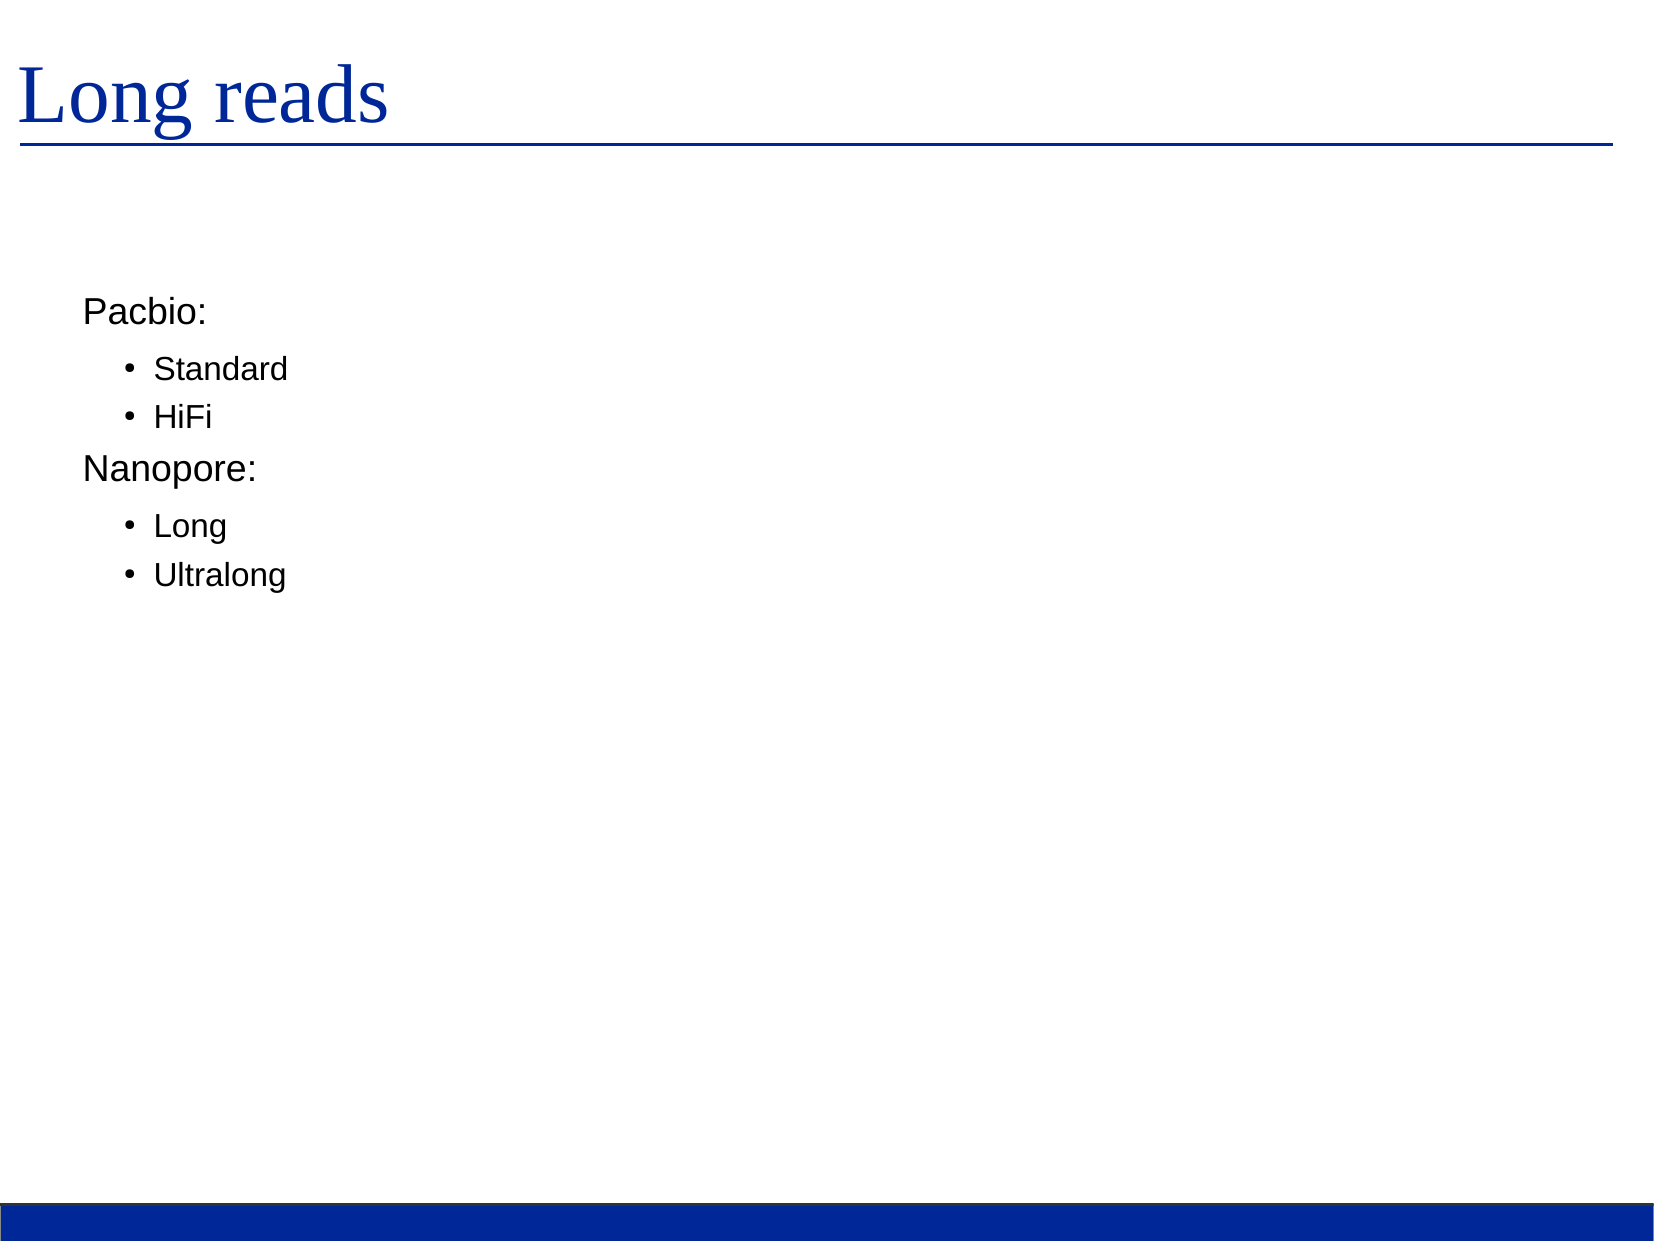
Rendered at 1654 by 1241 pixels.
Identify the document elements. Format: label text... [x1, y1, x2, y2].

list Pacbio: Standard HiFi Nanopore: Long Ultralong [82, 290, 1571, 1109]
title Long reads [17, 0, 1589, 198]
